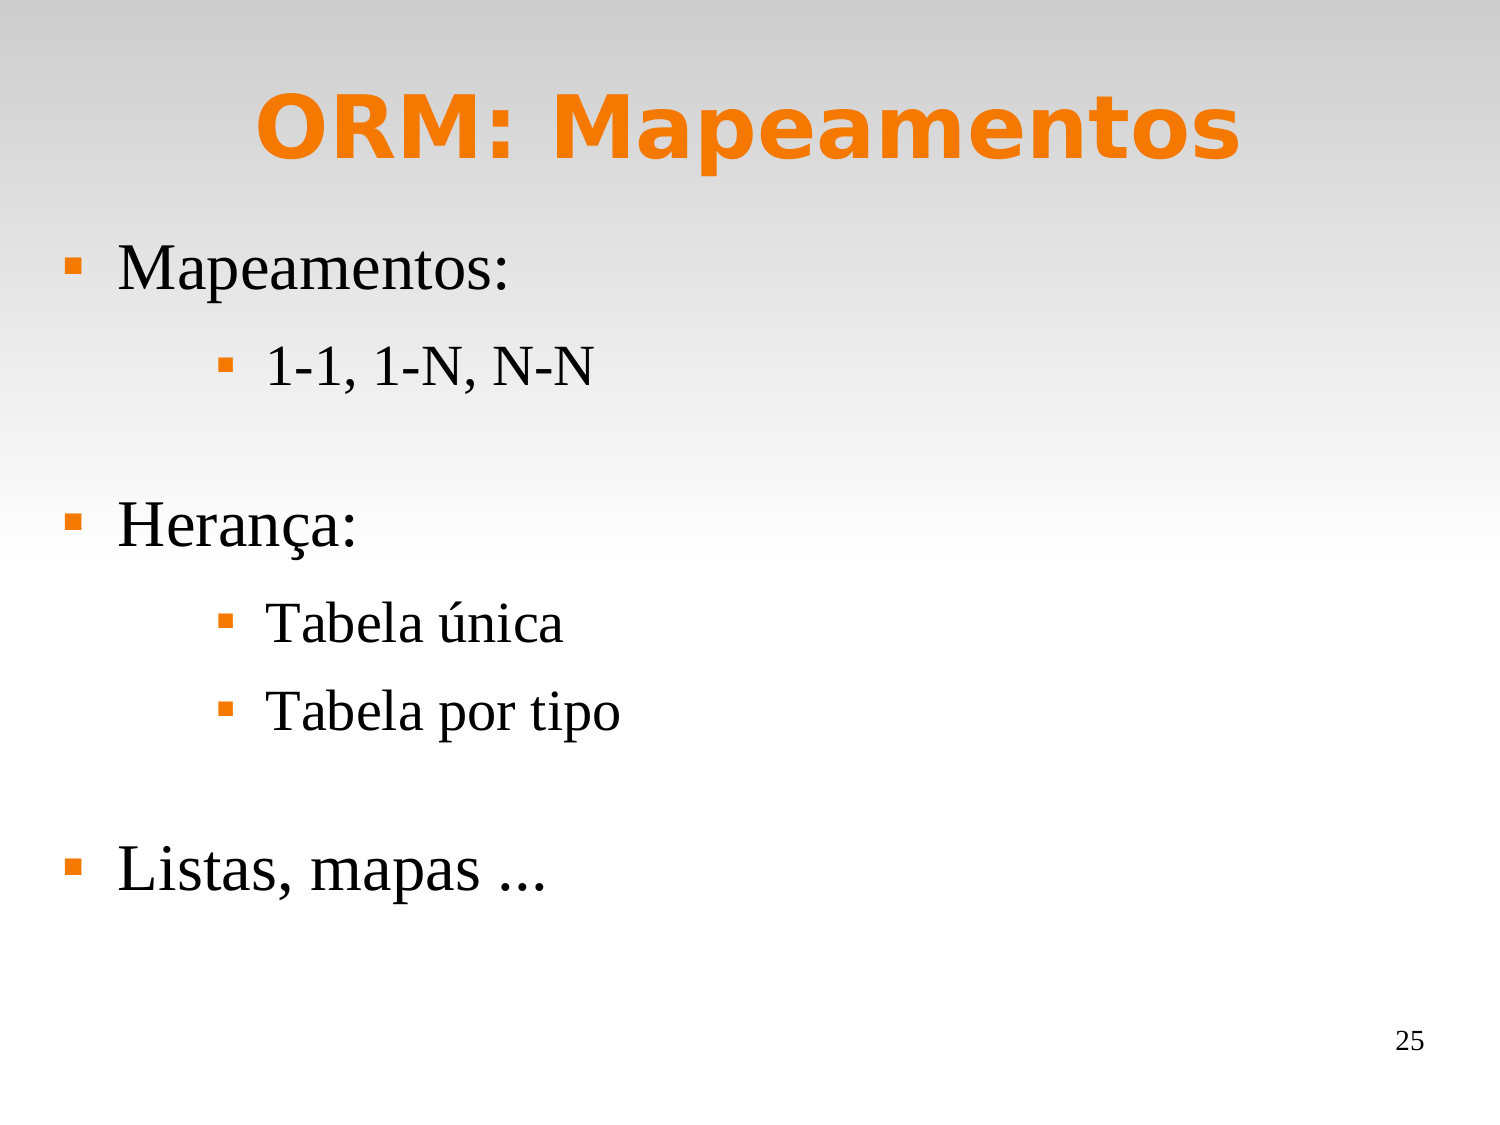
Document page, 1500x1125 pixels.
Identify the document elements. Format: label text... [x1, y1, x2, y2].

list Mapeamentos: 1-1, 1-N, N-N Herança: Tabela única Tabela por tipo Listas, mapas ... [29, 230, 1469, 1059]
title ORM: Mapeamentos [29, 38, 1469, 218]
